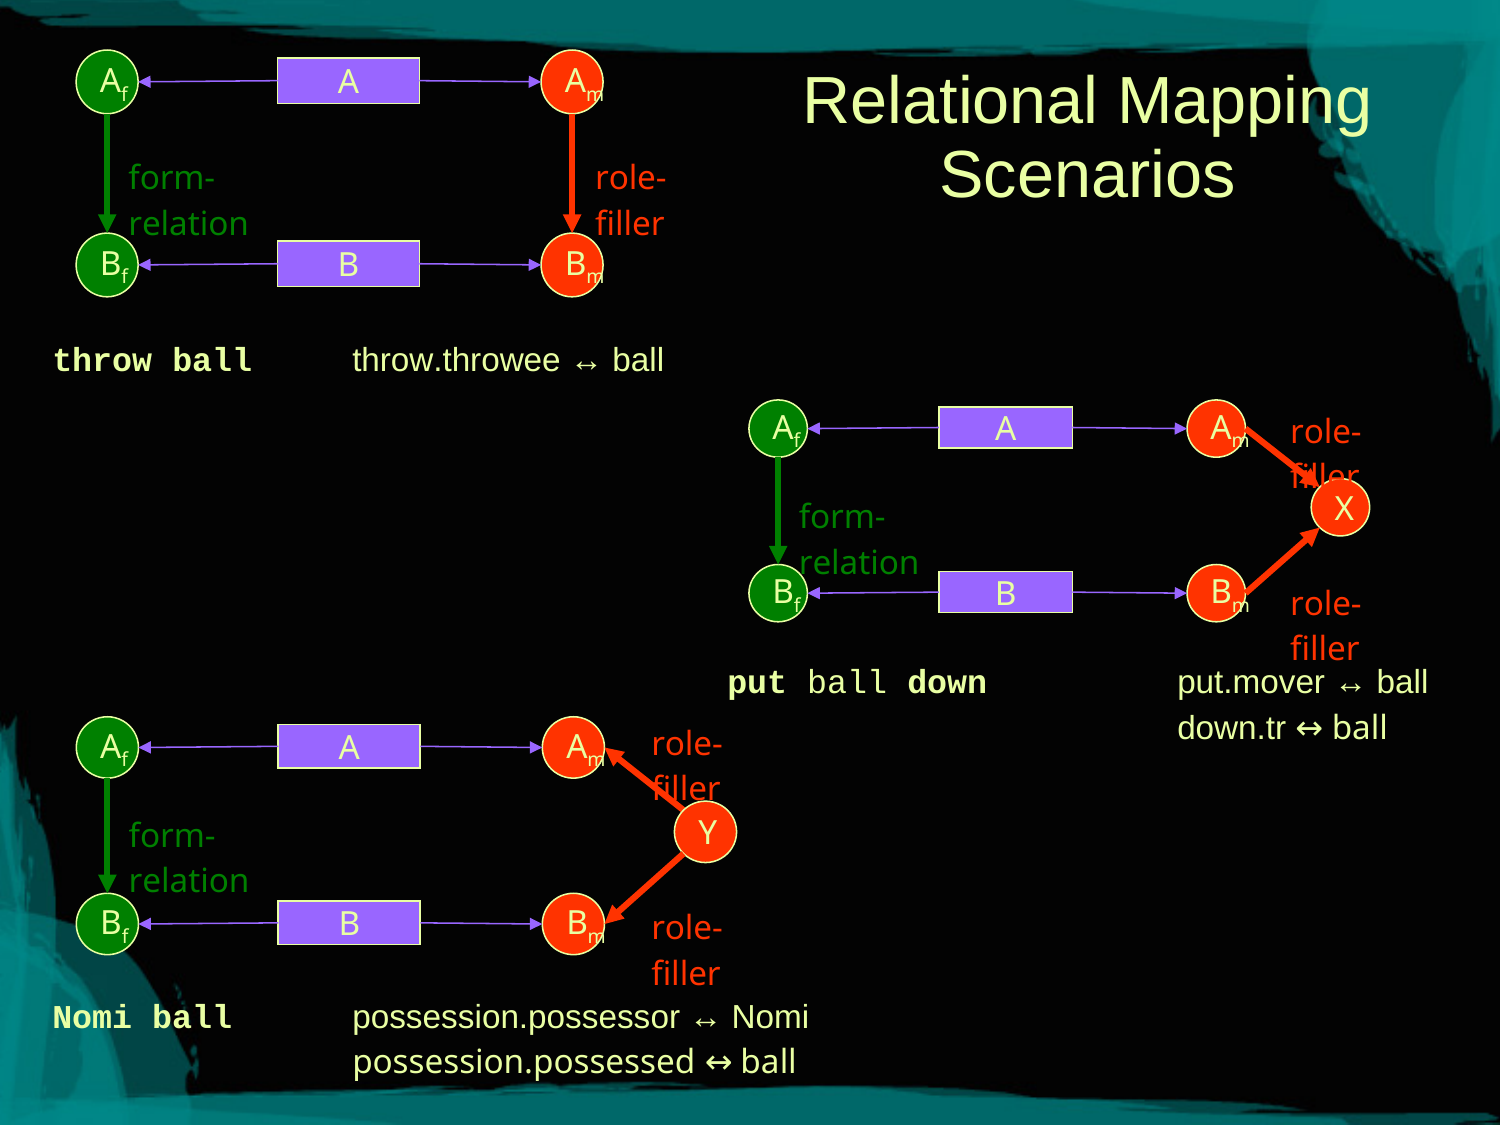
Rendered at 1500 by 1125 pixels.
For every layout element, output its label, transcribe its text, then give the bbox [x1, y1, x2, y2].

text_box Bf [778, 582, 784, 589]
text_box B [277, 241, 420, 287]
text_box A [278, 724, 421, 769]
text_box Y [674, 819, 737, 863]
text_box form- relation [113, 146, 265, 253]
text_box A [938, 407, 1073, 448]
text_box Nomi ball possession.possessor ↔ Nomi possession.possessed ↔ ball [37, 985, 838, 1092]
text_box role- filler [1275, 571, 1377, 650]
text_box throw ball throw.throwee ↔ ball [37, 328, 813, 390]
text_box role- filler [636, 896, 738, 985]
text_box Bm [541, 233, 604, 297]
text_box Af [748, 399, 808, 458]
text_box Bf [106, 913, 116, 920]
text_box Am [542, 716, 605, 779]
text_box role- filler [1275, 400, 1377, 507]
picture [0, 0, 1500, 1125]
text_box form- relation [113, 804, 265, 911]
text_box Bf [105, 264, 116, 272]
text_box put ball down put.mover ↔ ball down.tr ↔ ball [712, 650, 1451, 757]
text_box form- relation [784, 485, 935, 592]
text_box Bm [1187, 564, 1246, 622]
text_box Bf [778, 592, 789, 600]
text_box B [278, 900, 421, 945]
text_box Bf [105, 254, 115, 261]
text_box Bm [570, 264, 581, 272]
text_box Am [1187, 399, 1246, 458]
text_box Bm [570, 254, 580, 261]
text_box Bf [76, 893, 139, 955]
text_box B [938, 571, 1073, 613]
text_box Bf [748, 564, 808, 622]
text_box Af [76, 50, 139, 114]
text_box Bm [542, 893, 605, 955]
text_box A [277, 57, 420, 104]
text_box role- filler [580, 146, 682, 253]
text_box Bf [76, 233, 139, 297]
text_box role- filler [636, 712, 738, 819]
text_box Bf [106, 923, 117, 931]
text_box Am [541, 50, 604, 114]
text_box X [1311, 507, 1370, 536]
title Relational Mapping Scenarios [787, 30, 1388, 245]
text_box Af [76, 716, 139, 779]
